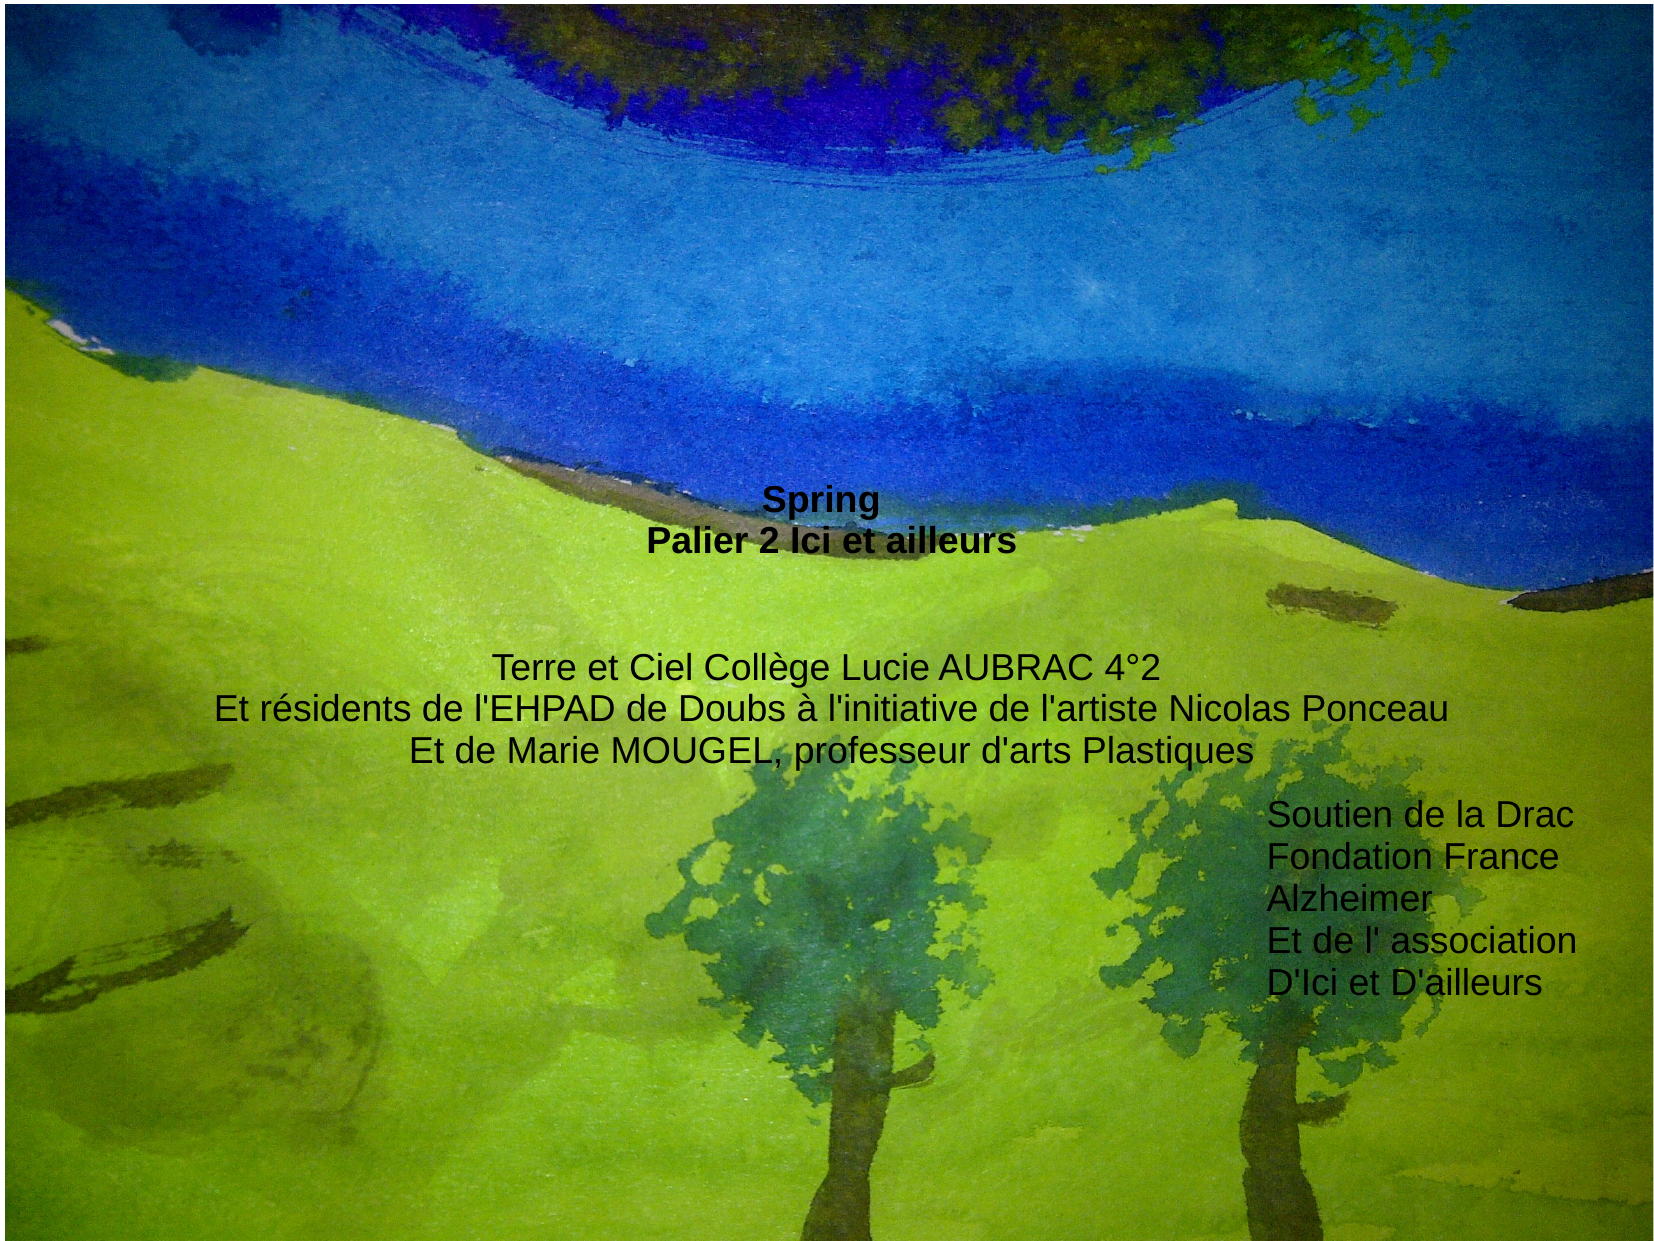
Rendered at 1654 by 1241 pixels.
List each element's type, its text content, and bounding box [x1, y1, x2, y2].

picture [5, 4, 1654, 1241]
text_box Soutien de la Drac Fondation France Alzheimer Et de l' association D'Ici et D'ailleurs [1251, 744, 1593, 1011]
